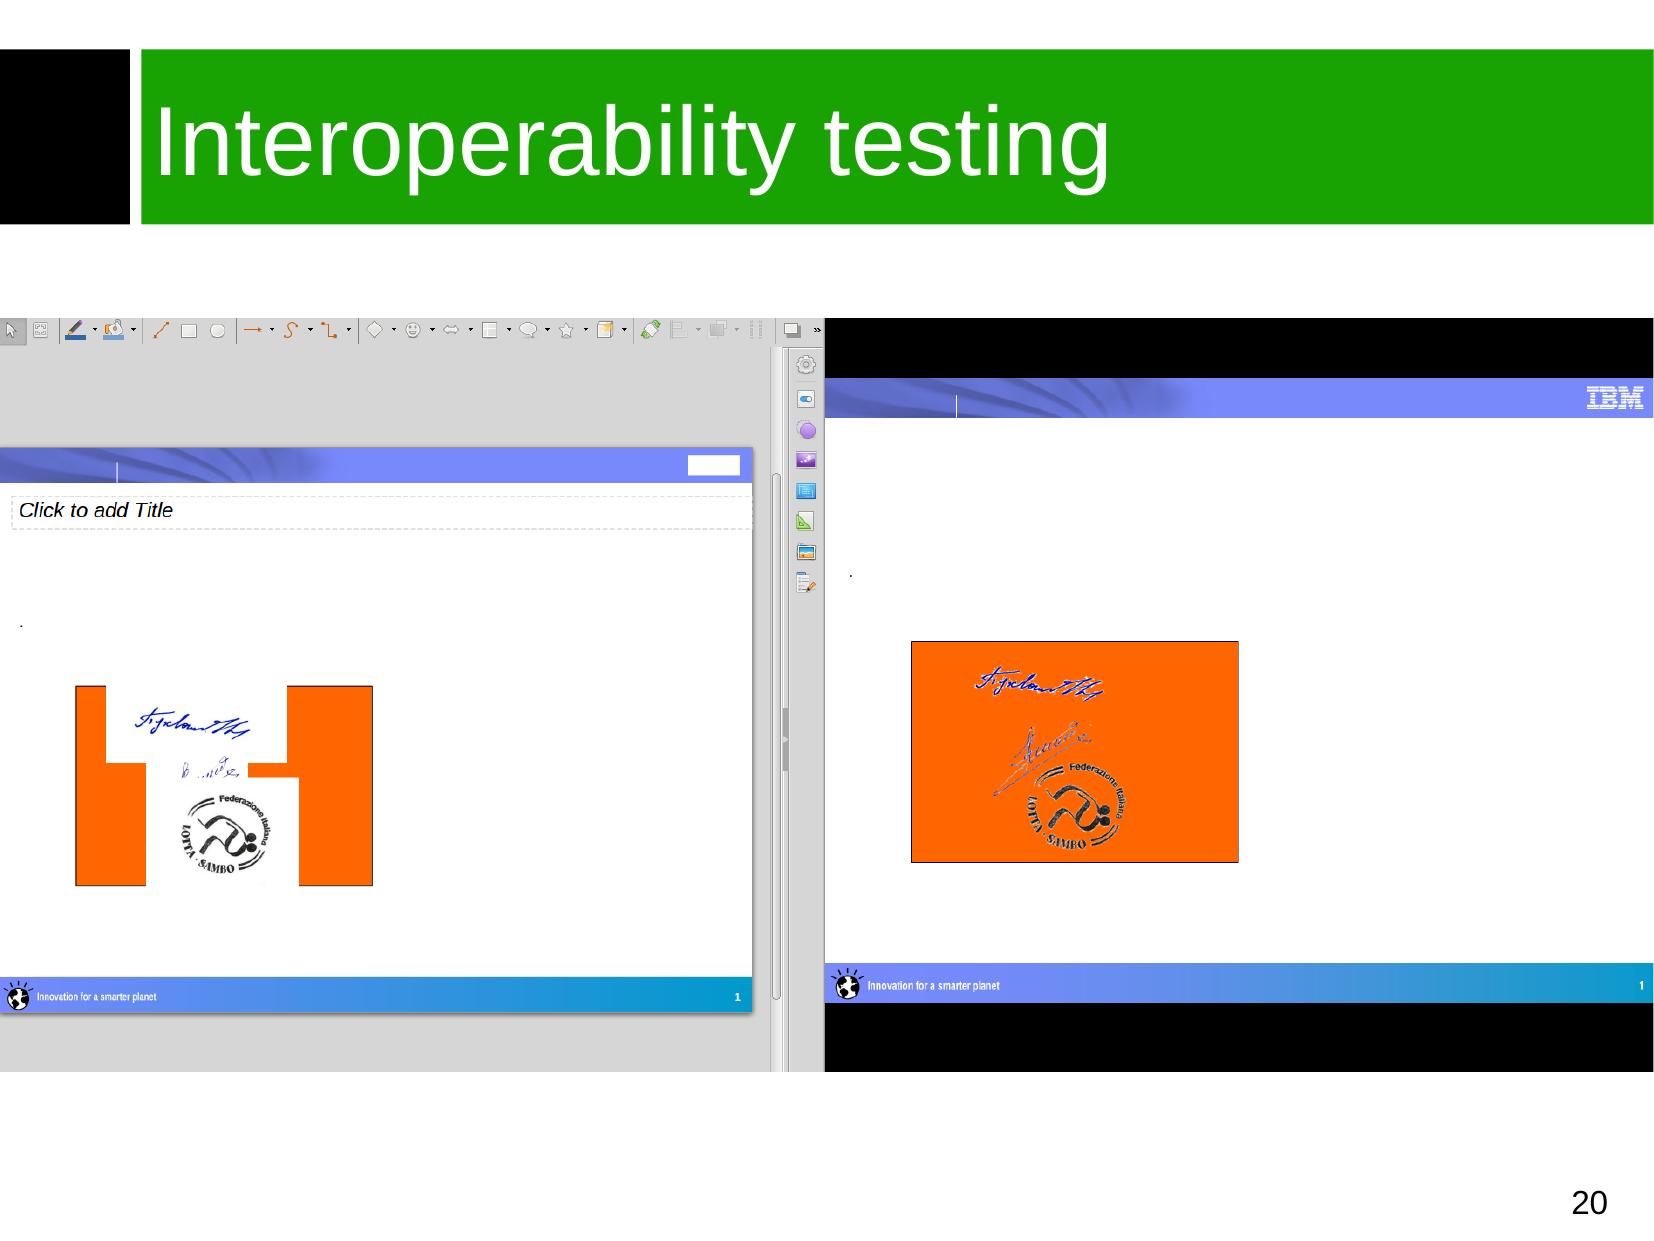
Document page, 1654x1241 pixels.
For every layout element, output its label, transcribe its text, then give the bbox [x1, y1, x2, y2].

picture [0, 318, 1654, 1072]
title Interoperability testing [152, 72, 1654, 211]
